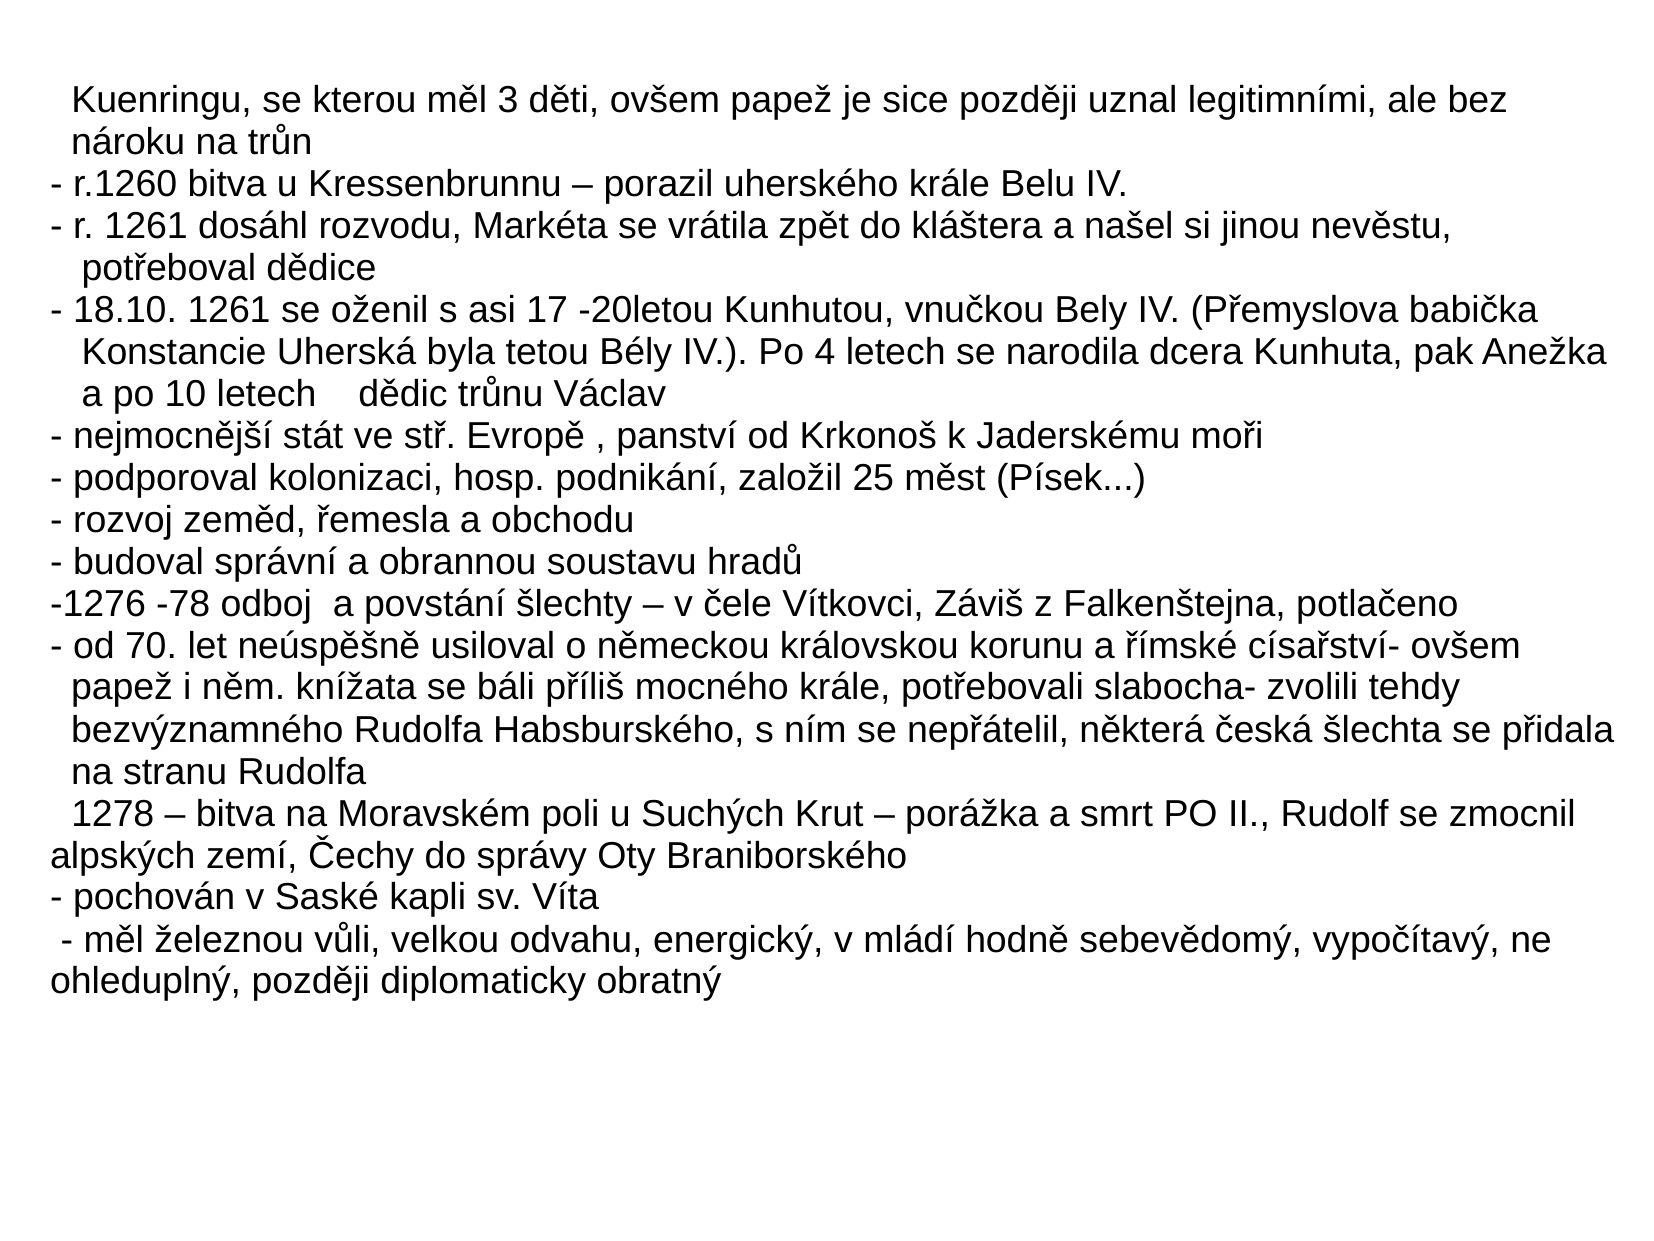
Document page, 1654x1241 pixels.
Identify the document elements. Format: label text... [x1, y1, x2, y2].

text_box Kuenringu, se kterou měl 3 děti, ovšem papež je sice později uznal legitimními, ale bez nároku na trůn - r.1260 bitva u Kressenbrunnu – porazil uherského krále Belu IV. - r. 1261 dosáhl rozvodu, Markéta se vrátila zpět do kláštera a našel si jinou nevěstu, potřeboval dědice - 18.10. 1261 se oženil s asi 17 -20letou Kunhutou, vnučkou Bely IV. (Přemyslova babička Konstancie Uherská byla tetou Bély IV.). Po 4 letech se narodila dcera Kunhuta, pak Anežka a po 10 letech dědic trůnu Václav - nejmocnější stát ve stř. Evropě , panství od Krkonoš k Jaderskému moři - podporoval kolonizaci, hosp. podnikání, založil 25 měst (Písek...) - rozvoj zeměd, řemesla a obchodu - budoval správní a obrannou soustavu hradů -1276 -78 odboj a povstání šlechty – v čele Vítkovci, Záviš z Falkenštejna, potlačeno - od 70. let neúspěšně usiloval o německou královskou korunu a římské císařství- ovšem papež i něm. knížata se báli příliš mocného krále, potřebovali slabocha- zvolili tehdy bezvýznamného Rudolfa Habsburského, s ním se nepřátelil, některá česká šlechta se přidala na stranu Rudolfa 1278 – bitva na Moravském poli u Suchých Krut – porážka a smrt PO II., Rudolf se zmocnil alpských zemí, Čechy do správy Oty Braniborského - pochován v Saské kapli sv. Víta - měl železnou vůli, velkou odvahu, energický, v mládí hodně sebevědomý, vypočítavý, ne ohleduplný, později diplomaticky obratný [35, 70, 1630, 1011]
